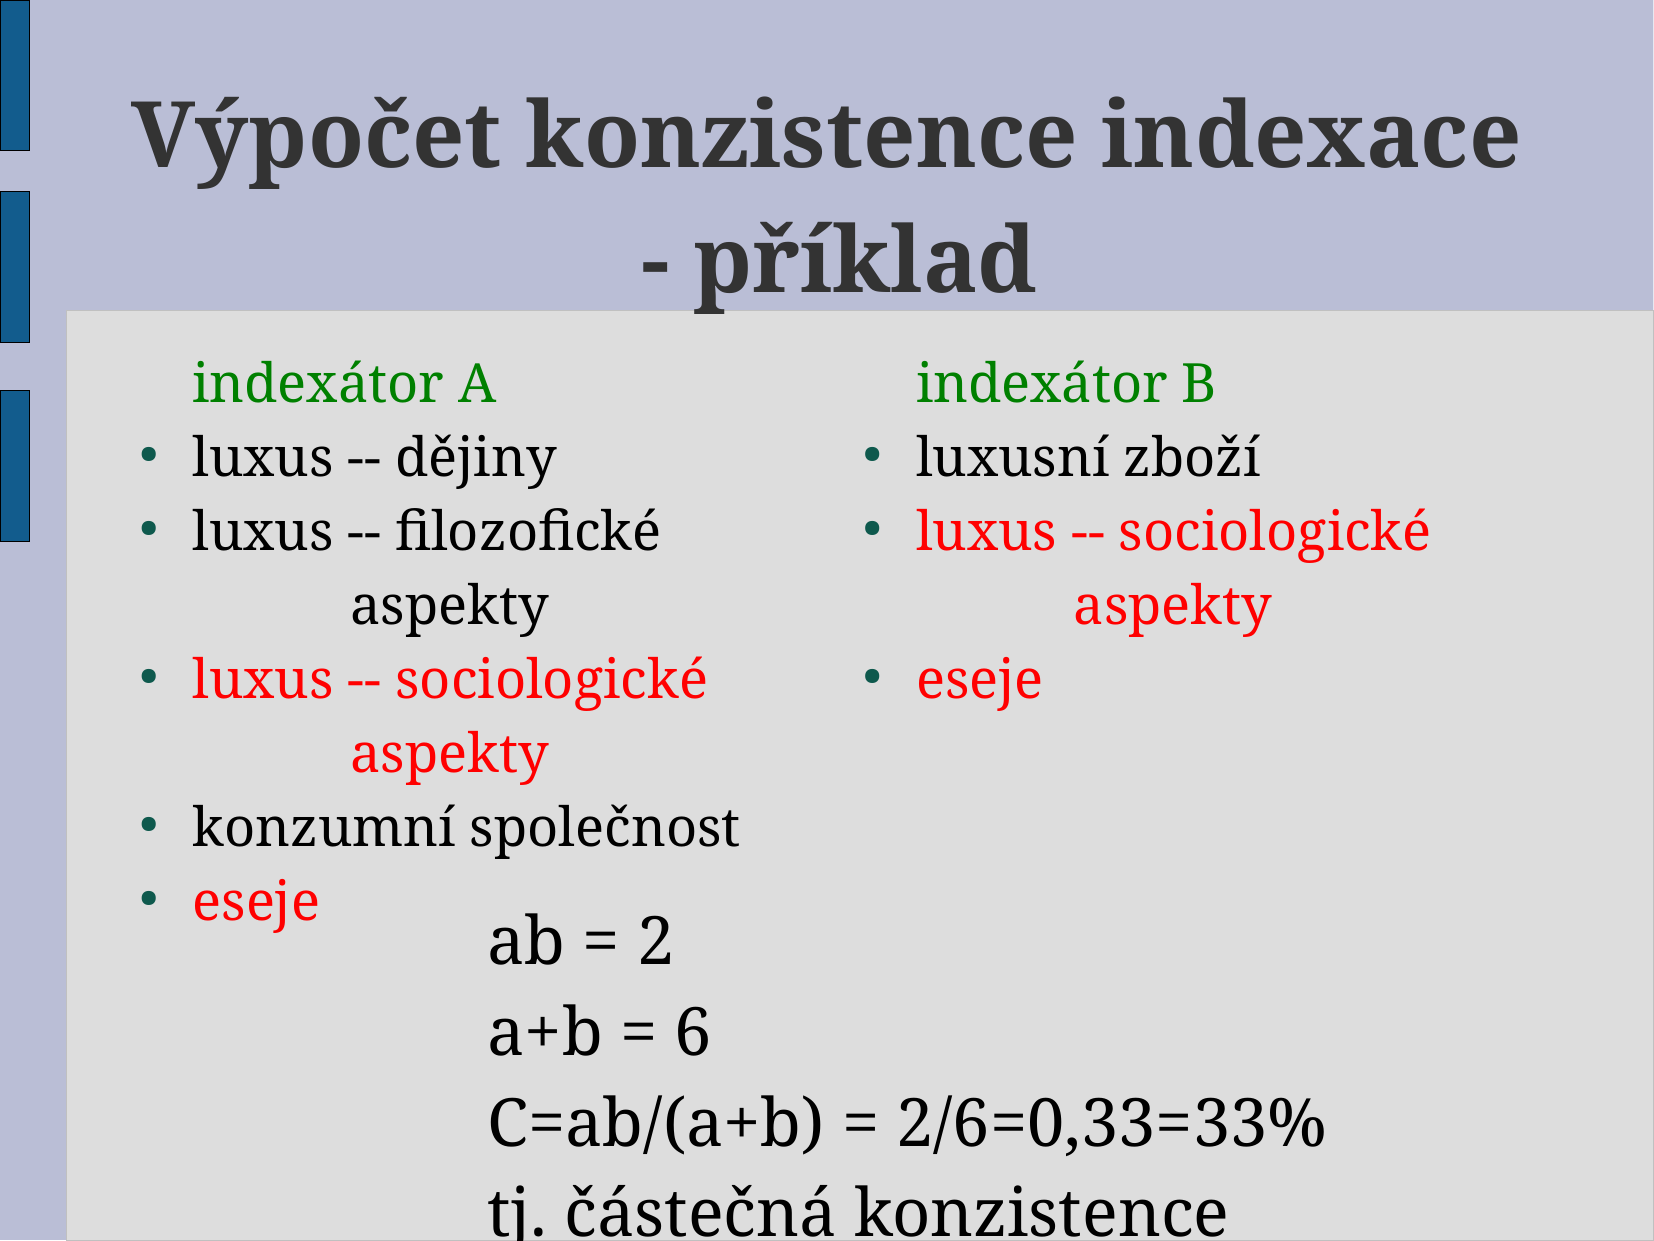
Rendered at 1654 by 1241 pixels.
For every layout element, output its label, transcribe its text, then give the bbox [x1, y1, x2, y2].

text_box ab = 2 a+b = 6 C=ab/(a+b) = 2/6=0,33=33% tj. částečná konzistence [472, 885, 1418, 1205]
title Výpočet konzistence indexace - příklad [121, 90, 1534, 300]
list indexátor A luxus -- dějiny luxus -- filozofické aspekty luxus -- sociologické aspekty konzumní společnost eseje [121, 344, 811, 886]
list indexátor B luxusní zboží luxus -- sociologické aspekty eseje [845, 344, 1535, 827]
